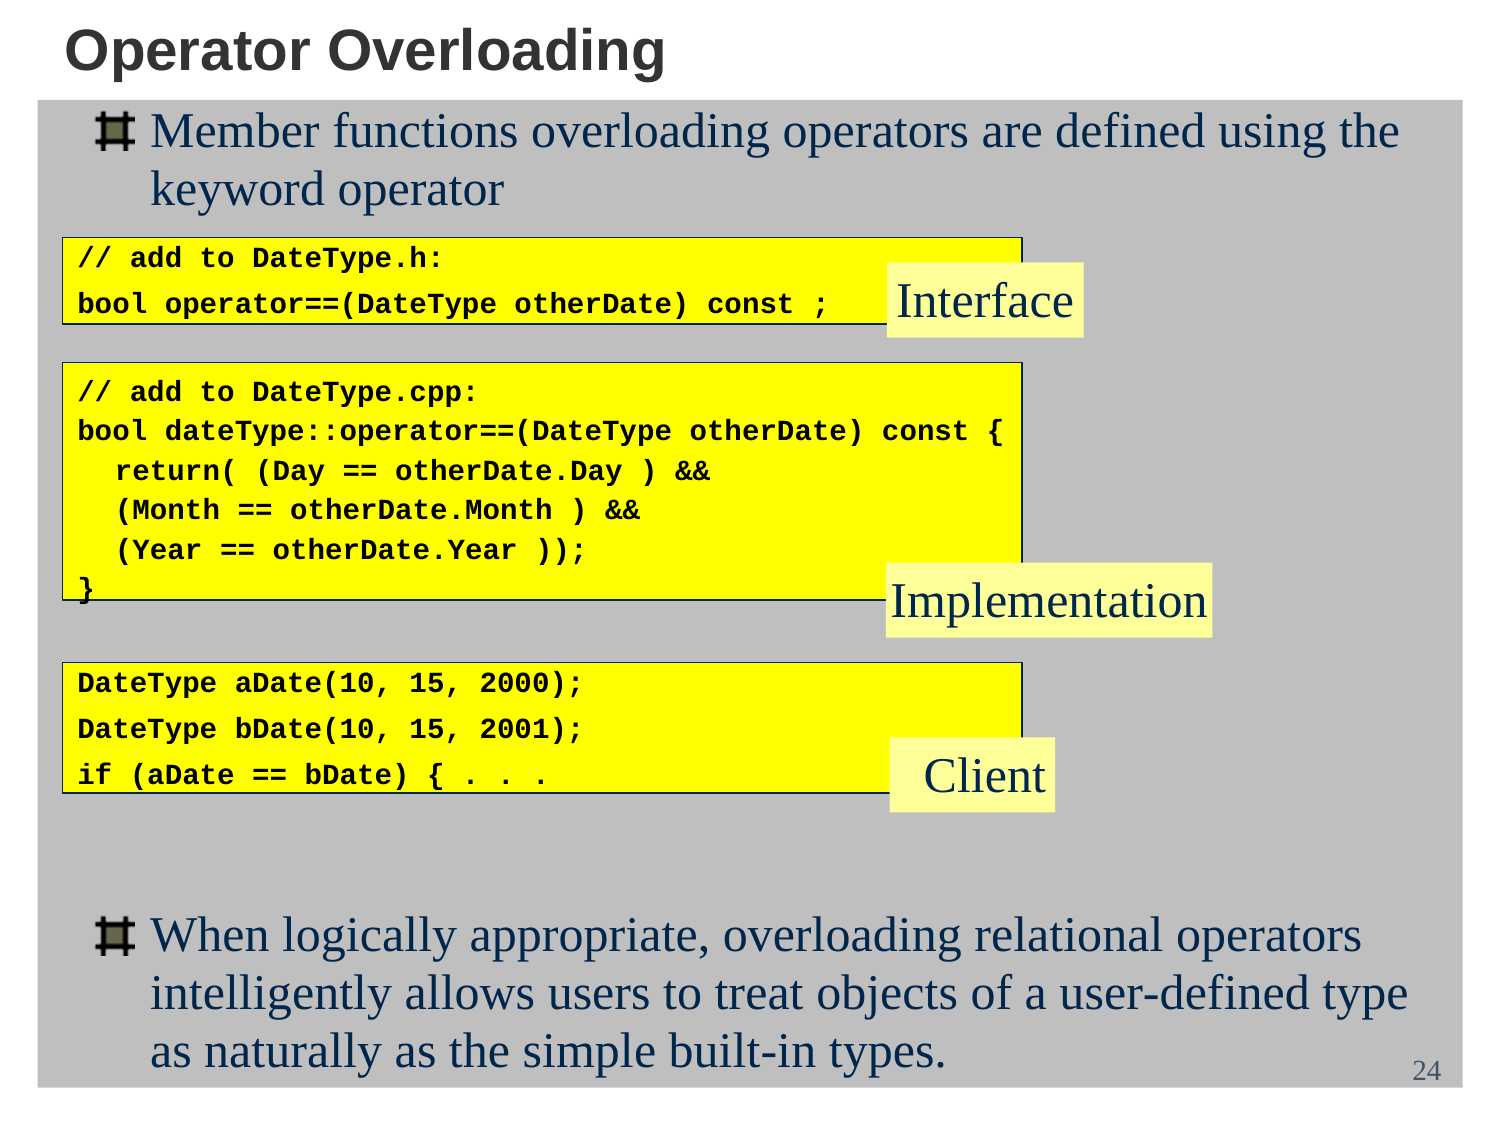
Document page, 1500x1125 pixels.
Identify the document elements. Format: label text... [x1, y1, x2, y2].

list Member functions overloading operators are defined using the keyword operator When logically appropriate, overloading relational operators intelligently allows users to treat objects of a user-defined type as naturally as the simple built-in types. [37, 99, 1463, 1088]
text_box // add to DateType.h: bool operator==(DateType otherDate) const ; [62, 237, 1022, 332]
text_box [889, 737, 902, 813]
text_box DateType aDate(10, 15, 2000); DateType bDate(10, 15, 2001); if (aDate == bDate) { . . . [62, 662, 1022, 803]
text_box Interface [886, 262, 1084, 338]
text_box // add to DateType.cpp: bool dateType::operator==(DateType otherDate) const { return( (Day == otherDate.Day ) && (Month == otherDate.Month ) && (Year == otherDate.Year )); } [62, 362, 1022, 609]
text_box Implementation [885, 562, 1213, 638]
title Operator Overloading [50, 0, 1450, 91]
text_box Client [902, 737, 1068, 813]
